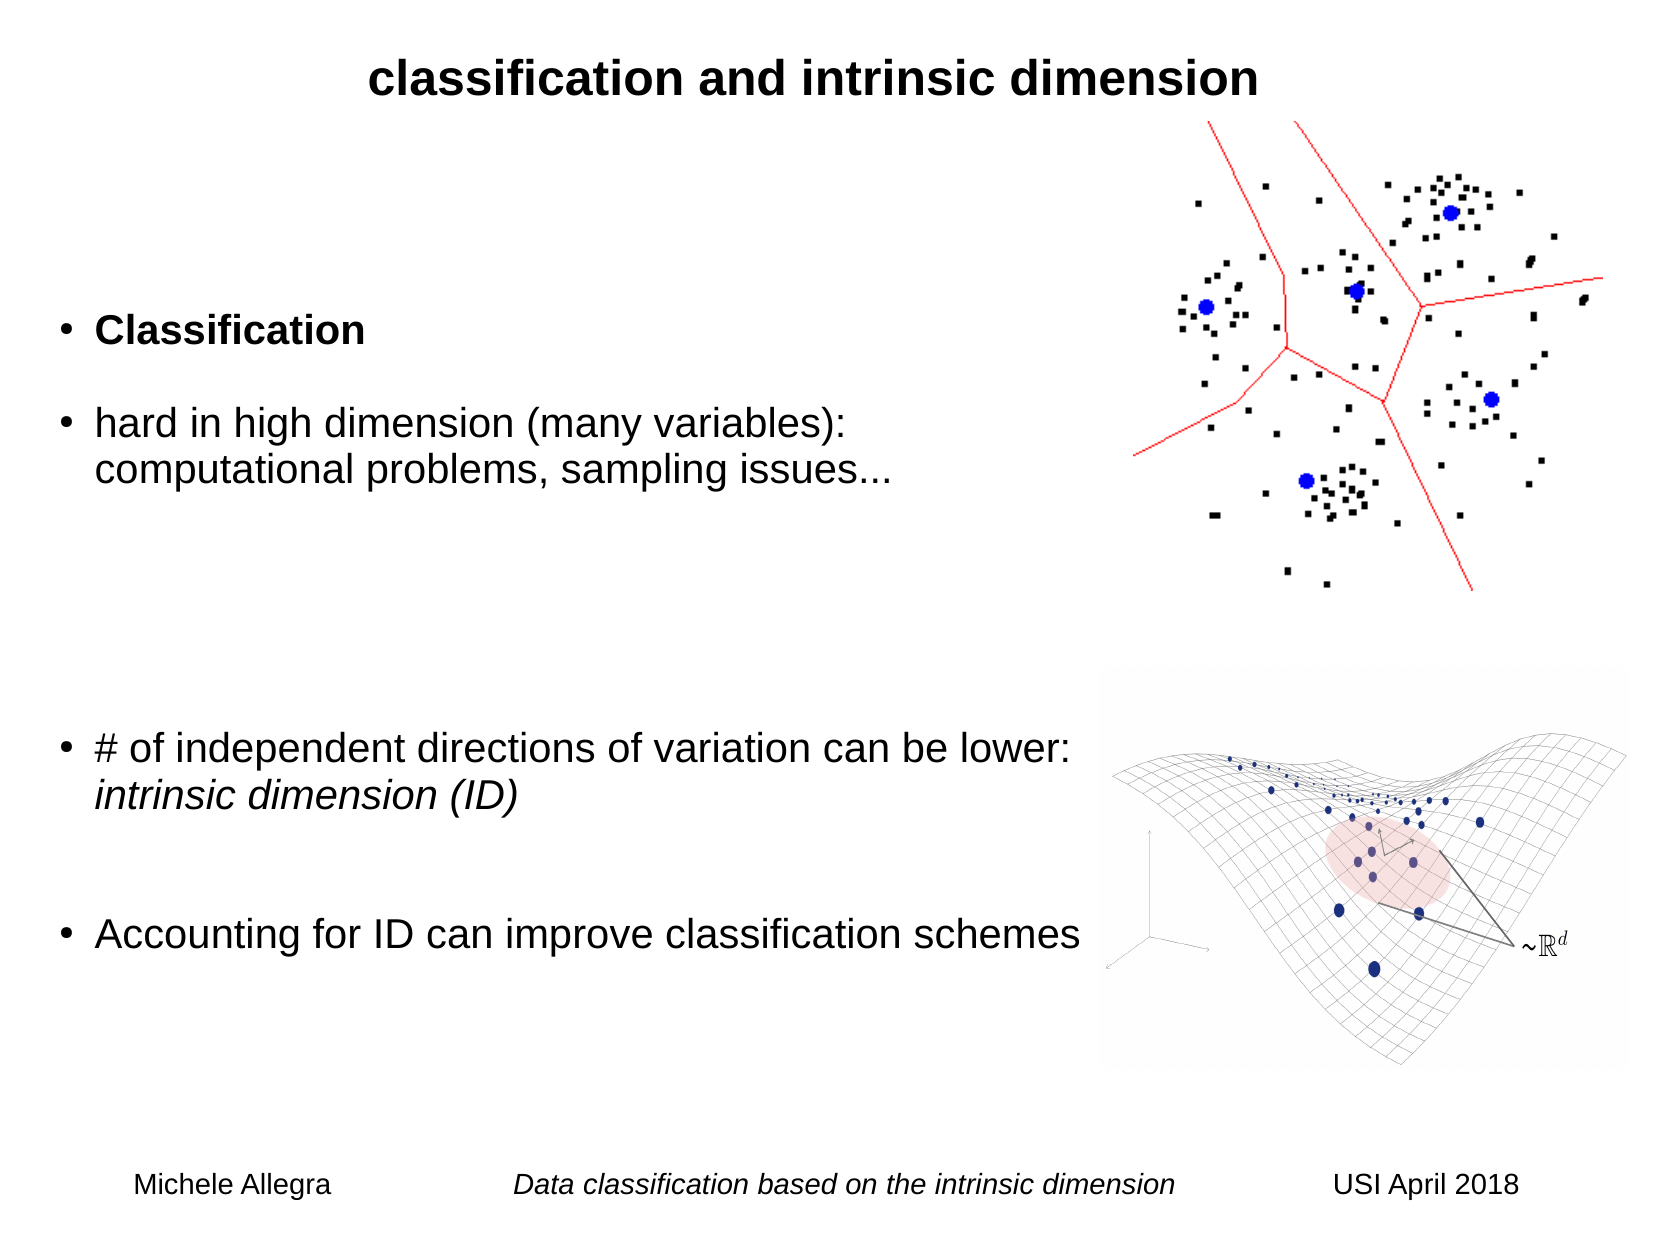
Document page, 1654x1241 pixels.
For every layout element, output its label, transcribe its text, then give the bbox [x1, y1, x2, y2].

picture [1098, 667, 1630, 1069]
picture [1133, 121, 1603, 591]
text_box Classification hard in high dimension (many variables): computational problems, sampling issues... # of independent directions of variation can be lower: intrinsic dimension (ID) Accounting for ID can improve classification schemes [59, 269, 1548, 1182]
title Michele Allegra Data classification based on the intrinsic dimension USI April 2018 [82, 1147, 1571, 1223]
title classification and intrinsic dimension [0, 3, 1642, 153]
